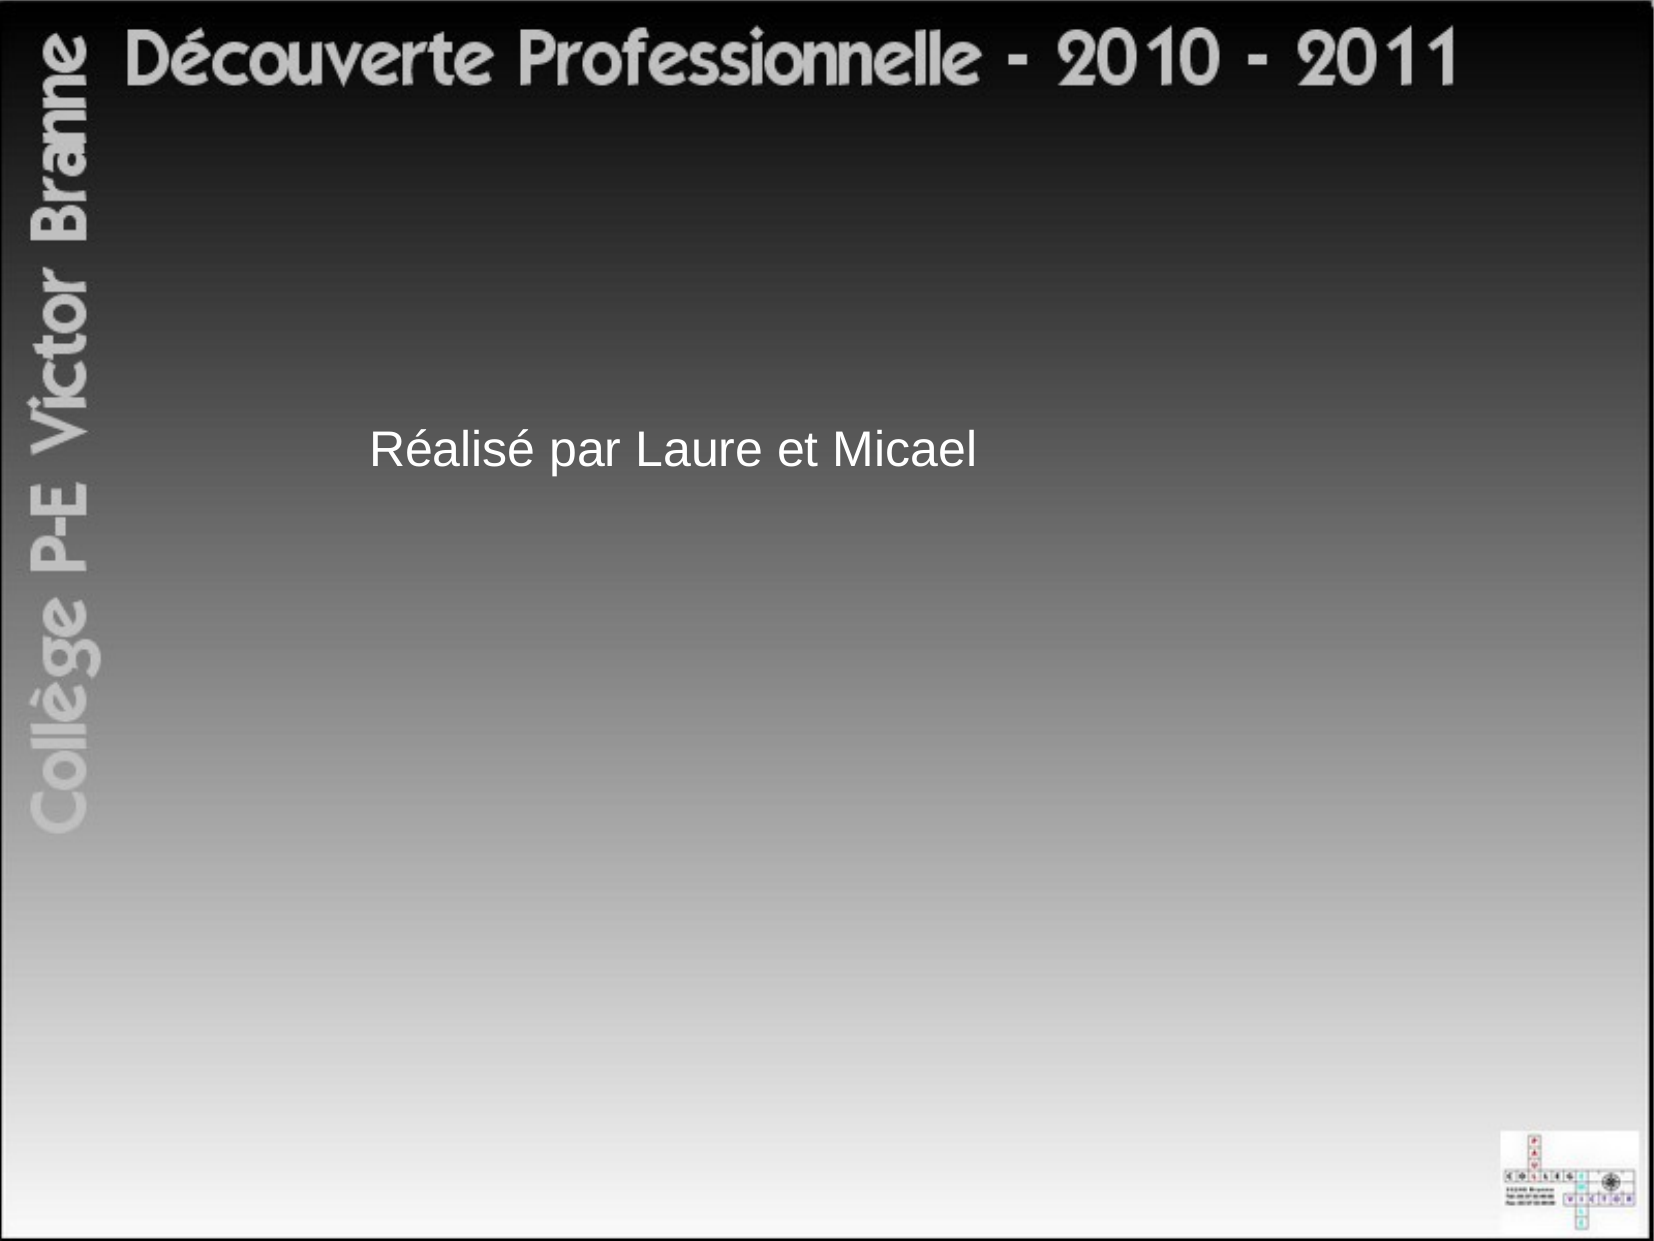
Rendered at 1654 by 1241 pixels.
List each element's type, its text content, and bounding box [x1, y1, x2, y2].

text_box Réalisé par Laure et Micael [354, 413, 1418, 484]
picture [0, 0, 1654, 1241]
